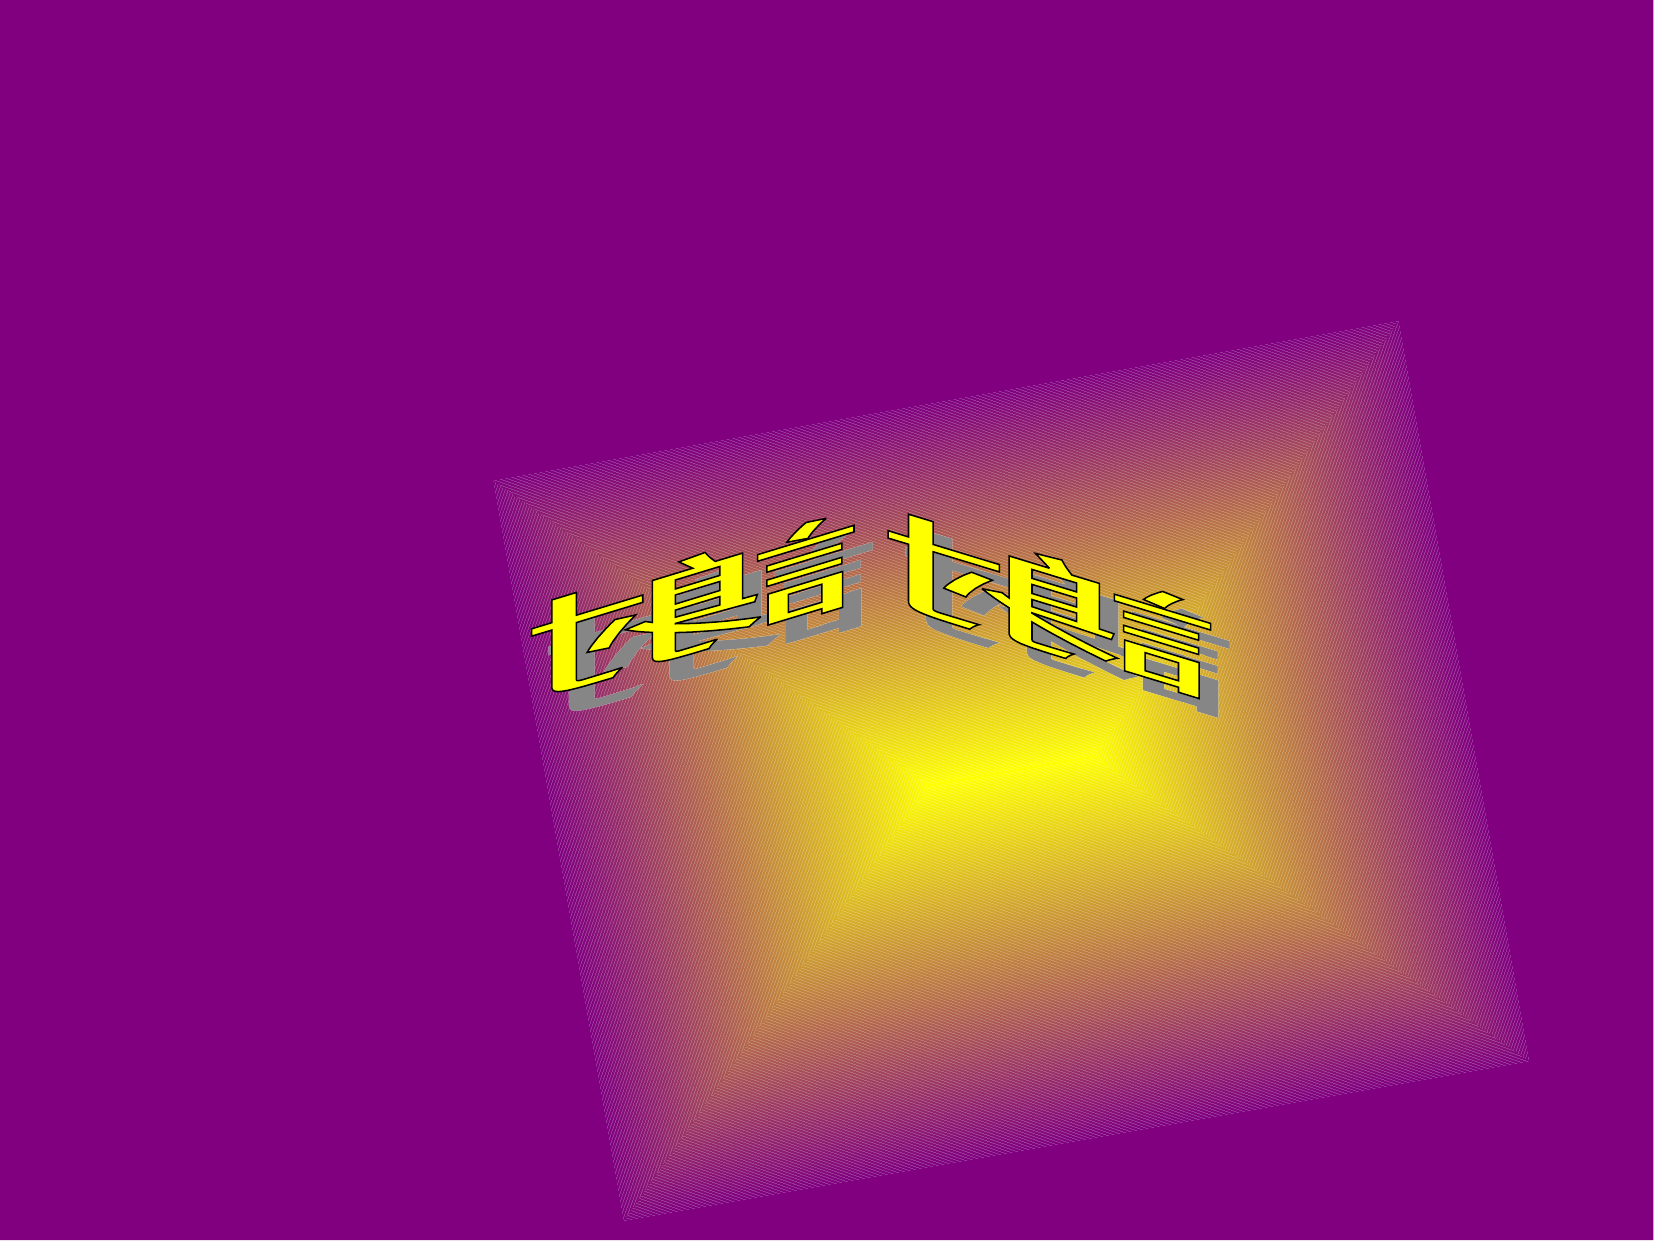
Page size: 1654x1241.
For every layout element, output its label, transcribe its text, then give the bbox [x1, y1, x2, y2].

text_box 謝謝 [888, 514, 1000, 630]
text_box 謝謝 [587, 614, 636, 653]
text_box 謝謝 [1123, 625, 1199, 655]
text_box 謝謝 [757, 518, 854, 562]
text_box 謝謝 [531, 592, 643, 692]
text_box 謝謝 [1124, 639, 1200, 699]
text_box 謝謝 [981, 553, 1118, 662]
text_box 謝謝 [766, 557, 842, 587]
text_box 謝謝 [768, 571, 843, 626]
text_box 謝謝 [1114, 591, 1211, 631]
text_box 謝謝 [943, 572, 993, 598]
text_box 謝謝 [625, 552, 761, 662]
text_box 謝謝 [1123, 611, 1199, 641]
text_box [442, 324, 1565, 820]
text_box 謝謝 [766, 543, 842, 573]
